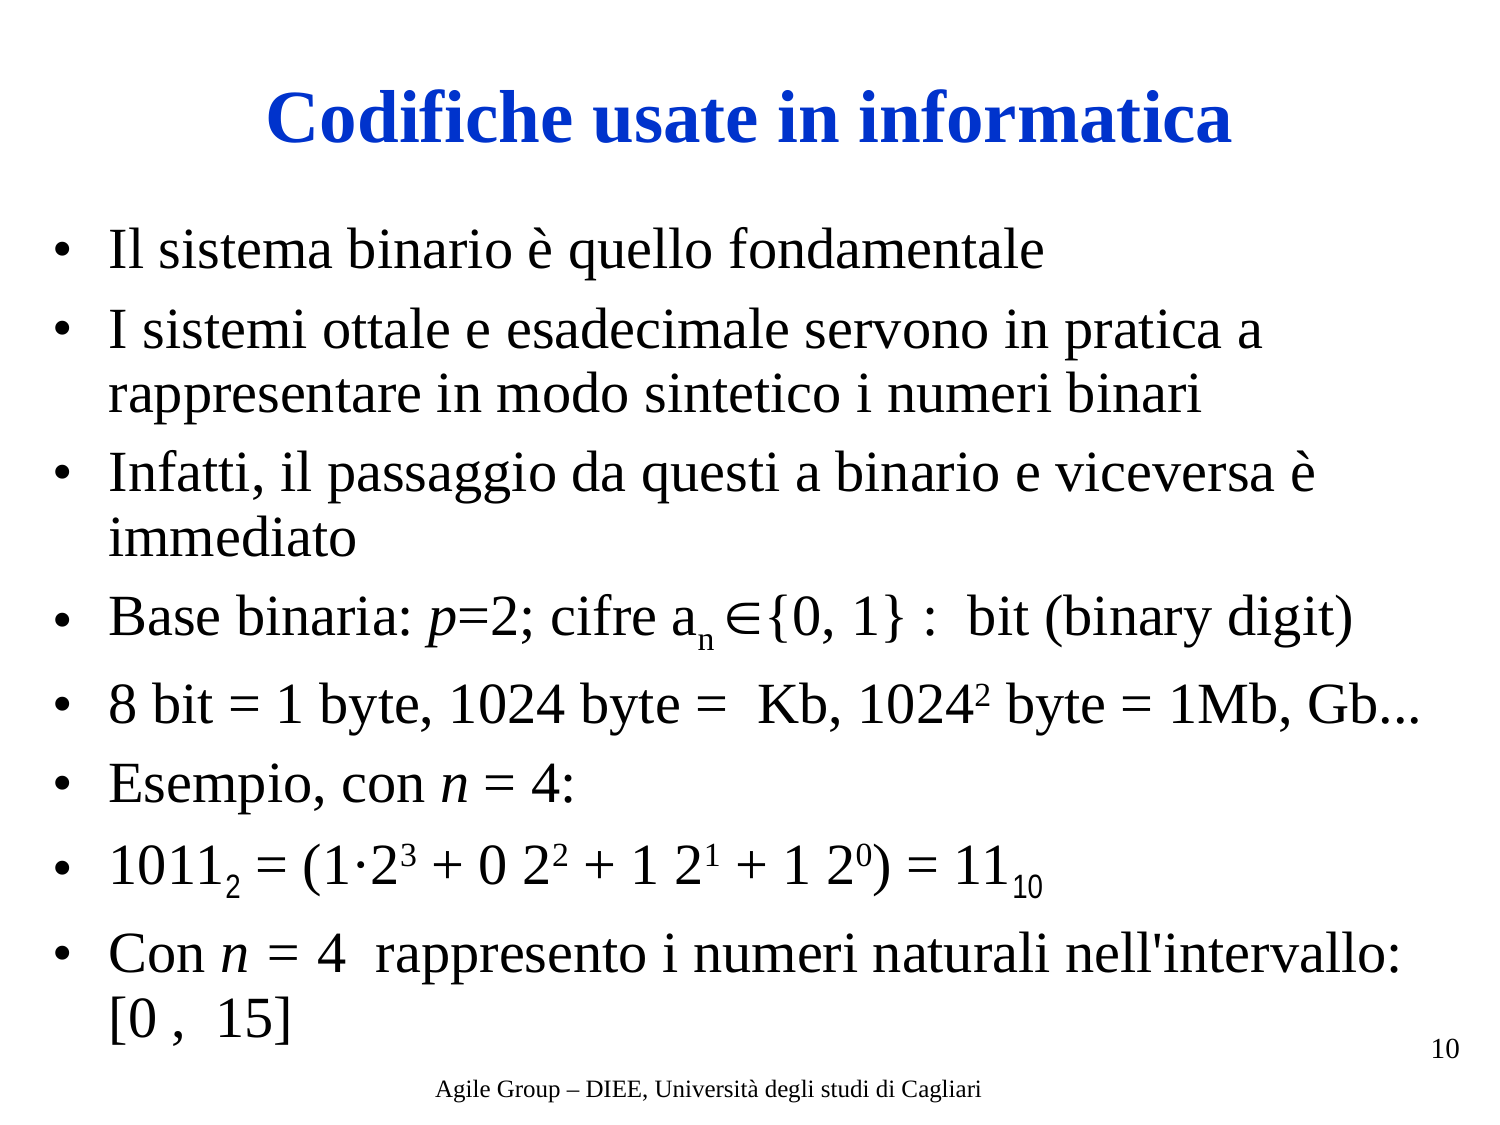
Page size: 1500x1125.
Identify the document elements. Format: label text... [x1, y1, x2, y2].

list Il sistema binario è quello fondamentale I sistemi ottale e esadecimale servono in pratica a rappresentare in modo sintetico i numeri binari Infatti, il passaggio da questi a binario e viceversa è immediato Base binaria: p=2; cifre an {0, 1} : bit (binary digit) 8 bit = 1 byte, 1024 byte = Kb, 10242 byte = 1Mb, Gb... Esempio, con n = 4: 10112 = (1·23 + 0 22 + 1 21 + 1 20) = 1110 Con n = 4 rappresento i numeri naturali nell'intervallo: [0 , 15] [37, 209, 1463, 1115]
title Codifiche usate in informatica [112, 36, 1388, 199]
